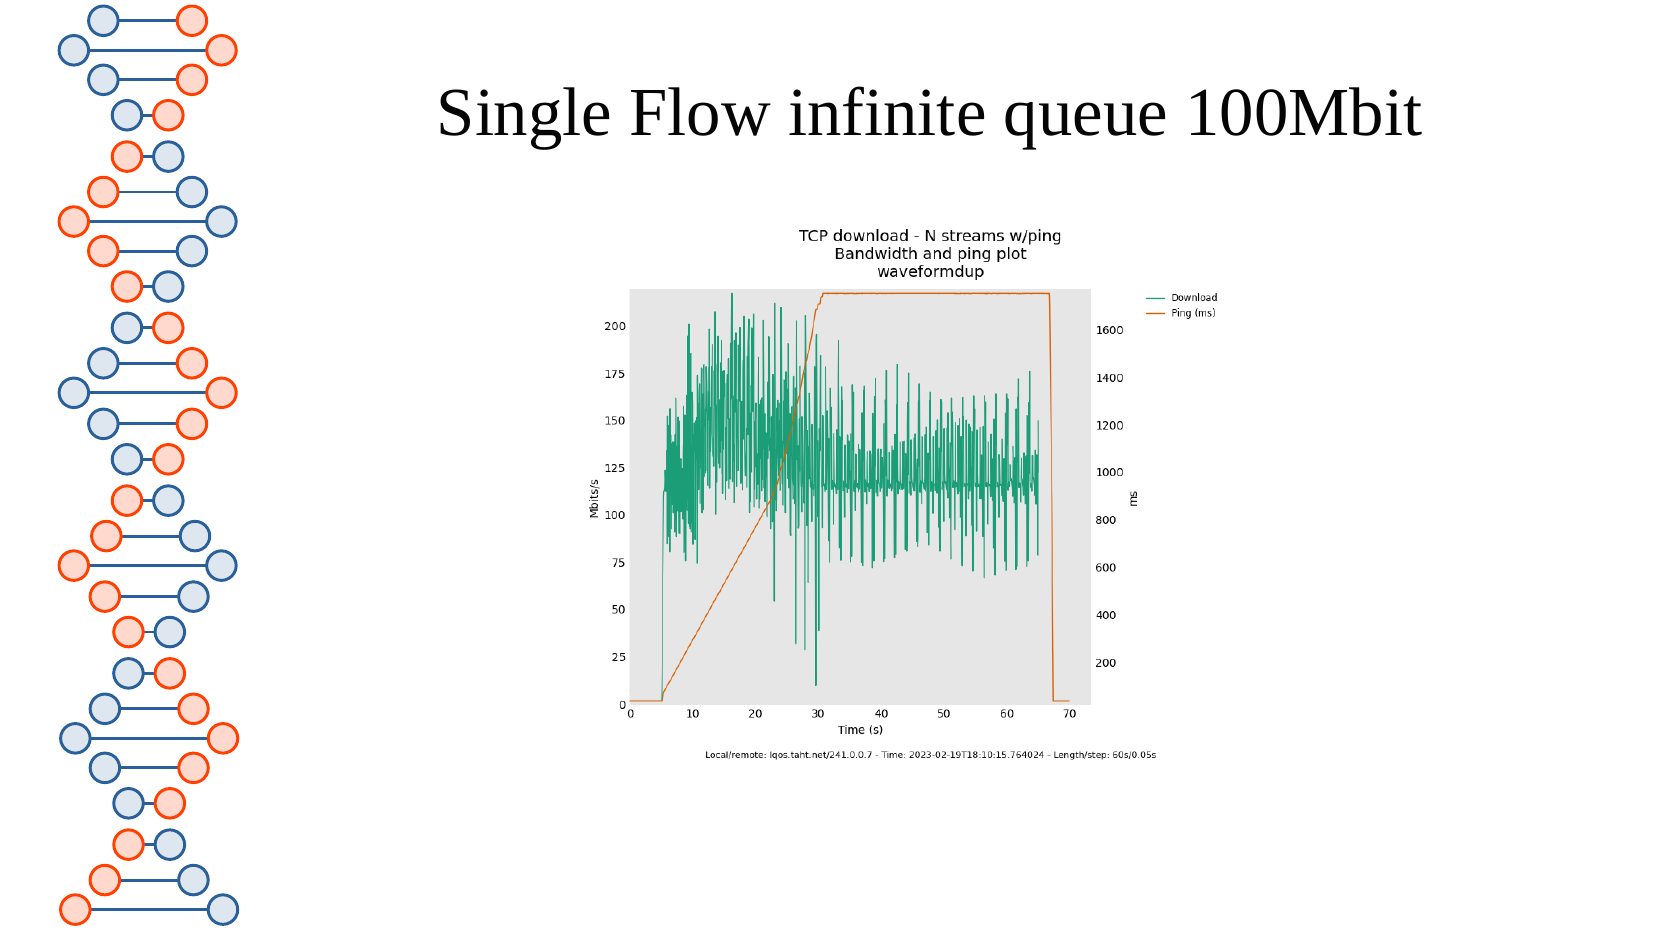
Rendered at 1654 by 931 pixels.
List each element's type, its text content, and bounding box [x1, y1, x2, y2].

picture [529, 224, 1331, 764]
title Single Flow infinite queue 100Mbit [265, 35, 1595, 189]
